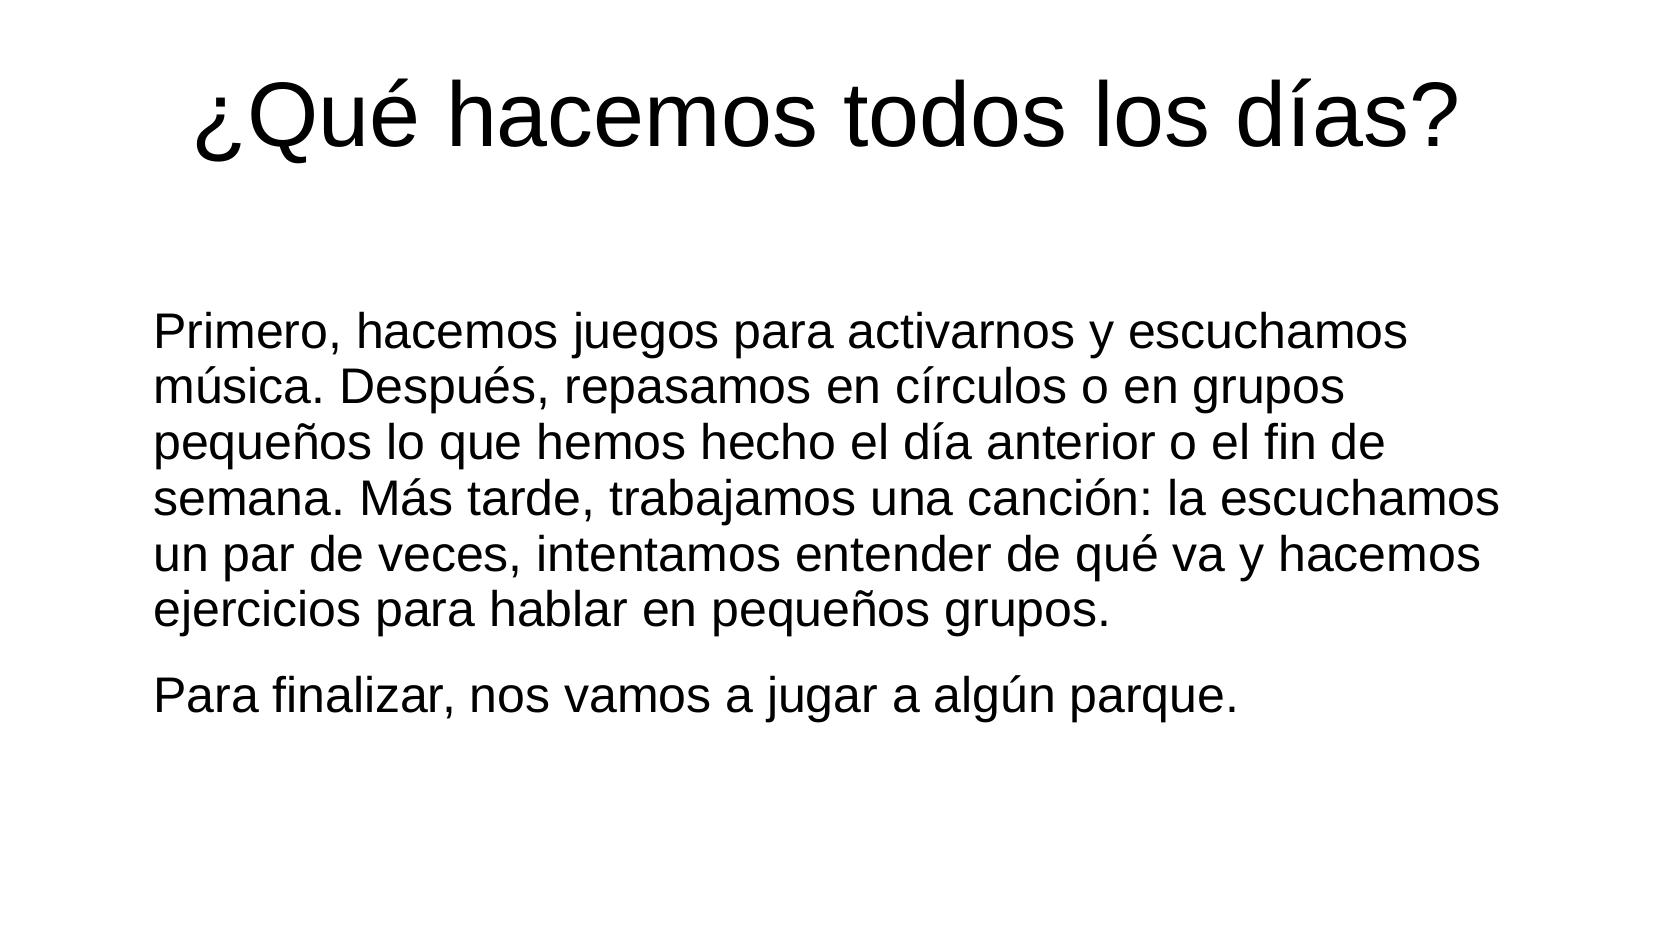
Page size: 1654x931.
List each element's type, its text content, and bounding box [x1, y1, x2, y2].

title ¿Qué hacemos todos los días? [82, 37, 1571, 193]
list Primero, hacemos juegos para activarnos y escuchamos música. Después, repasamos en círculos o en grupos pequeños lo que hemos hecho el día anterior o el fin de semana. Más tarde, trabajamos una canción: la escuchamos un par de veces, intentamos entender de qué va y hacemos ejercicios para hablar en pequeños grupos. Para finalizar, nos vamos a jugar a algún parque. [82, 217, 1571, 758]
